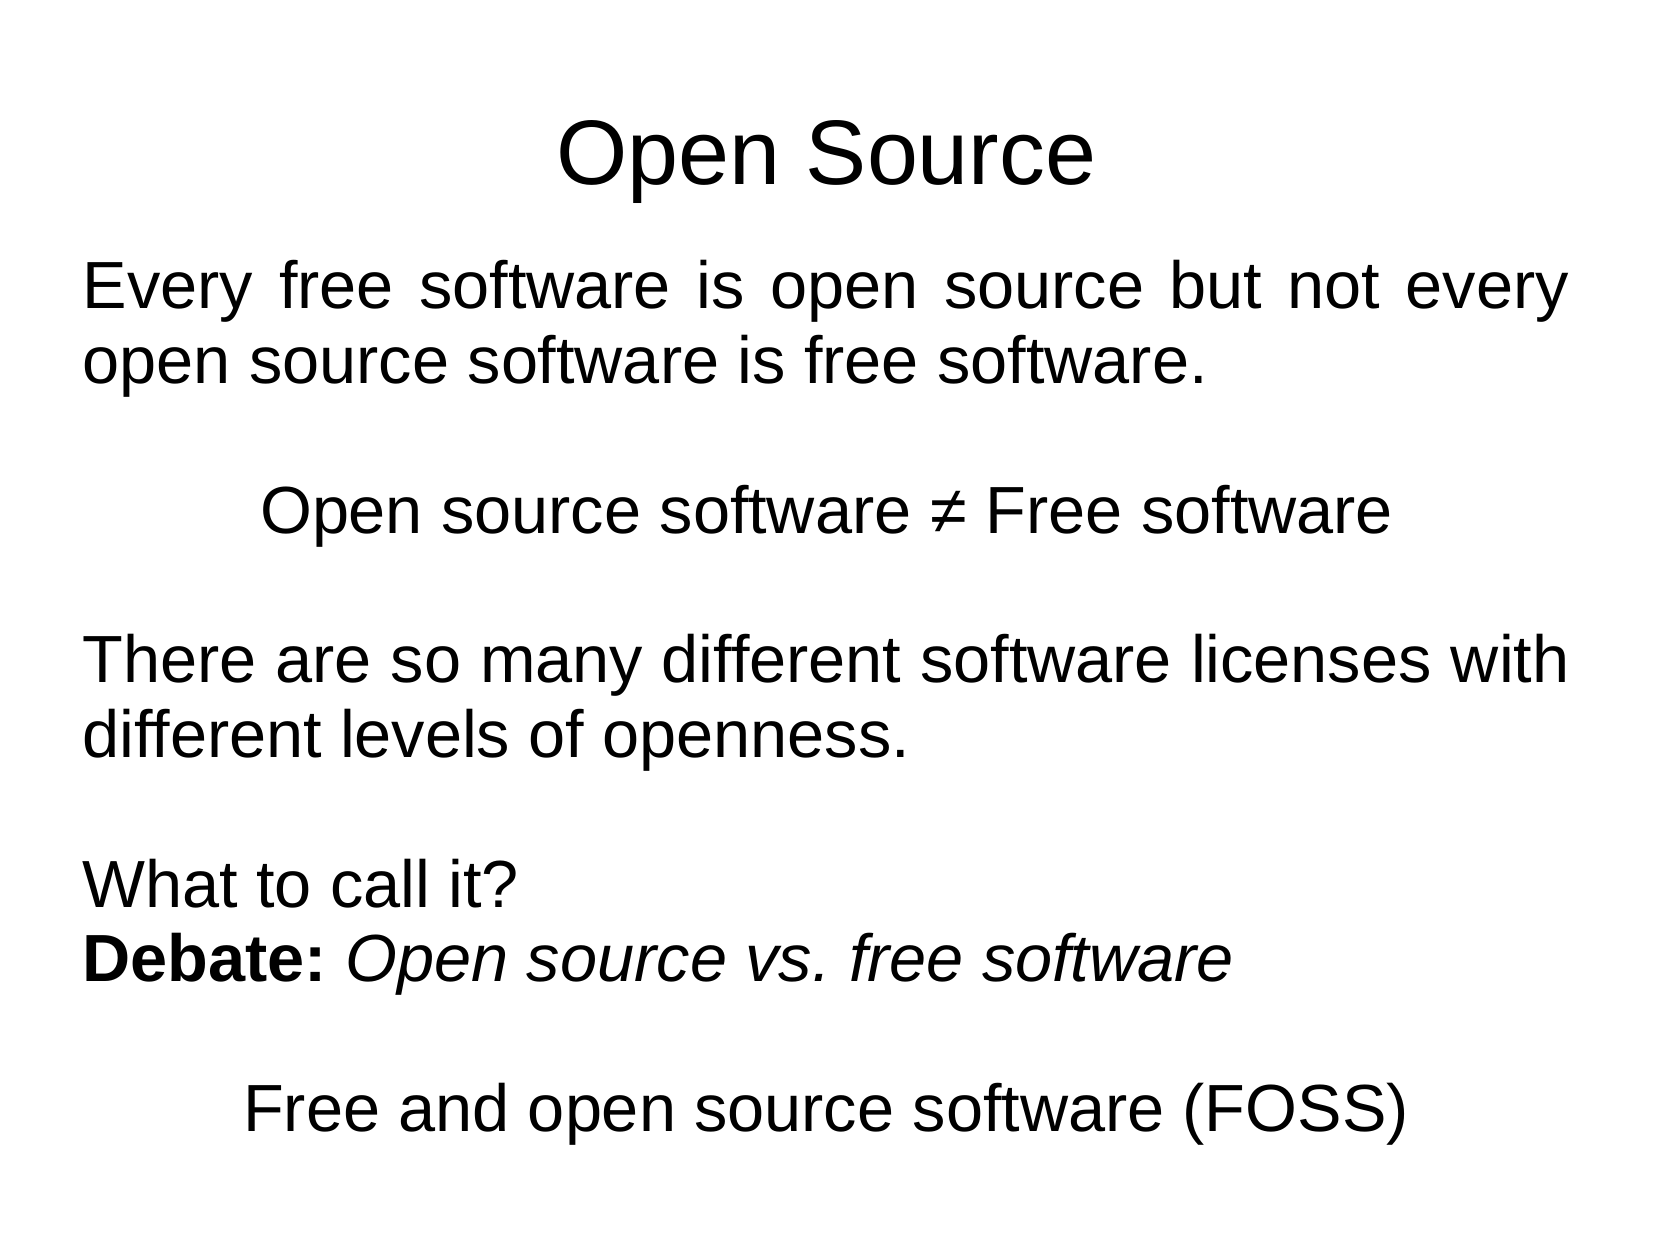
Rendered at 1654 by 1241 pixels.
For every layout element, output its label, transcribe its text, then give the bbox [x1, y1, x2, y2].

subtitle Every free software is open source but not every open source software is free software. Open source software ≠ Free software There are so many different software licenses with different levels of openness. What to call it? Debate: Open source vs. free software Free and open source software (FOSS) [82, 248, 1571, 1146]
title Open Source [82, 49, 1571, 248]
